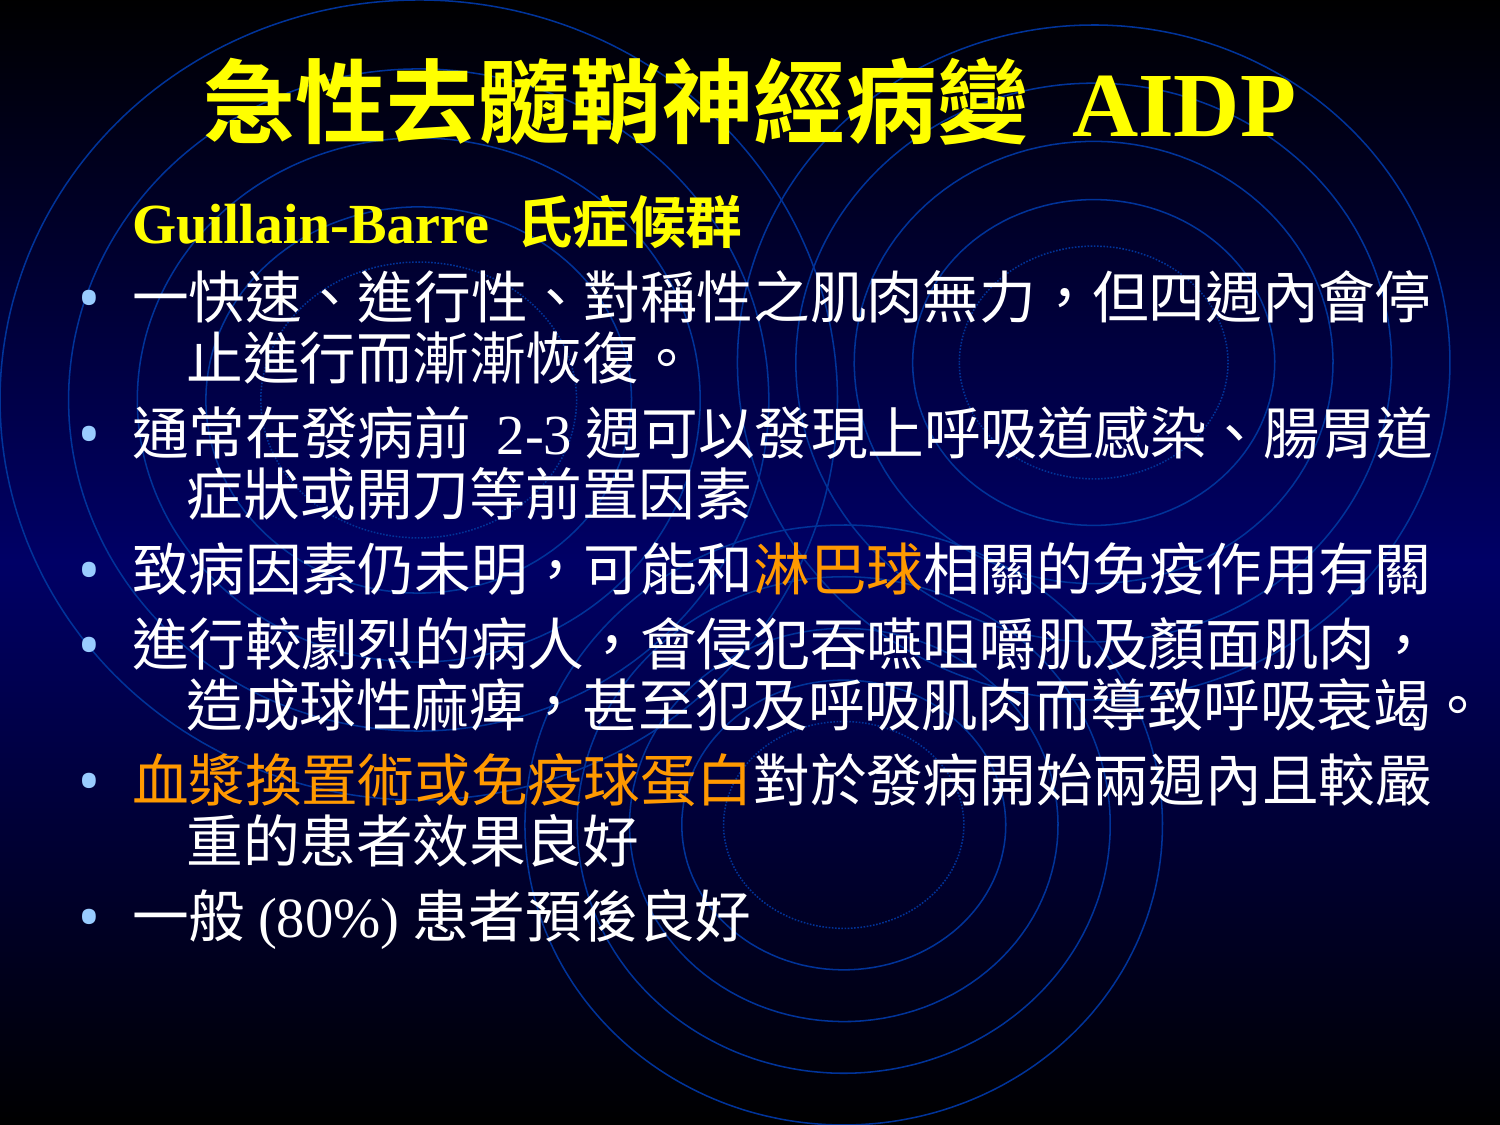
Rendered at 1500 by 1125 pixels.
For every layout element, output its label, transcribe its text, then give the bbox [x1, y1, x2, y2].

list Guillain-Barre 氏症候群 一快速、進行性、對稱性之肌肉無力，但四週內會停止進行而漸漸恢復。 通常在發病前 2-3週可以發現上呼吸道感染、腸胃道症狀或開刀等前置因素 致病因素仍未明，可能和淋巴球相關的免疫作用有關 進行較劇烈的病人，會侵犯吞嚥咀嚼肌及顏面肌肉，造成球性麻痺，甚至犯及呼吸肌肉而導致呼吸衰竭。 血漿換置術或免疫球蛋白對於發病開始兩週內且較嚴重的患者效果良好 一般(80%)患者預後良好 [62, 187, 1450, 1000]
title 急性去髓鞘神經病變 AIDP [112, 37, 1388, 163]
